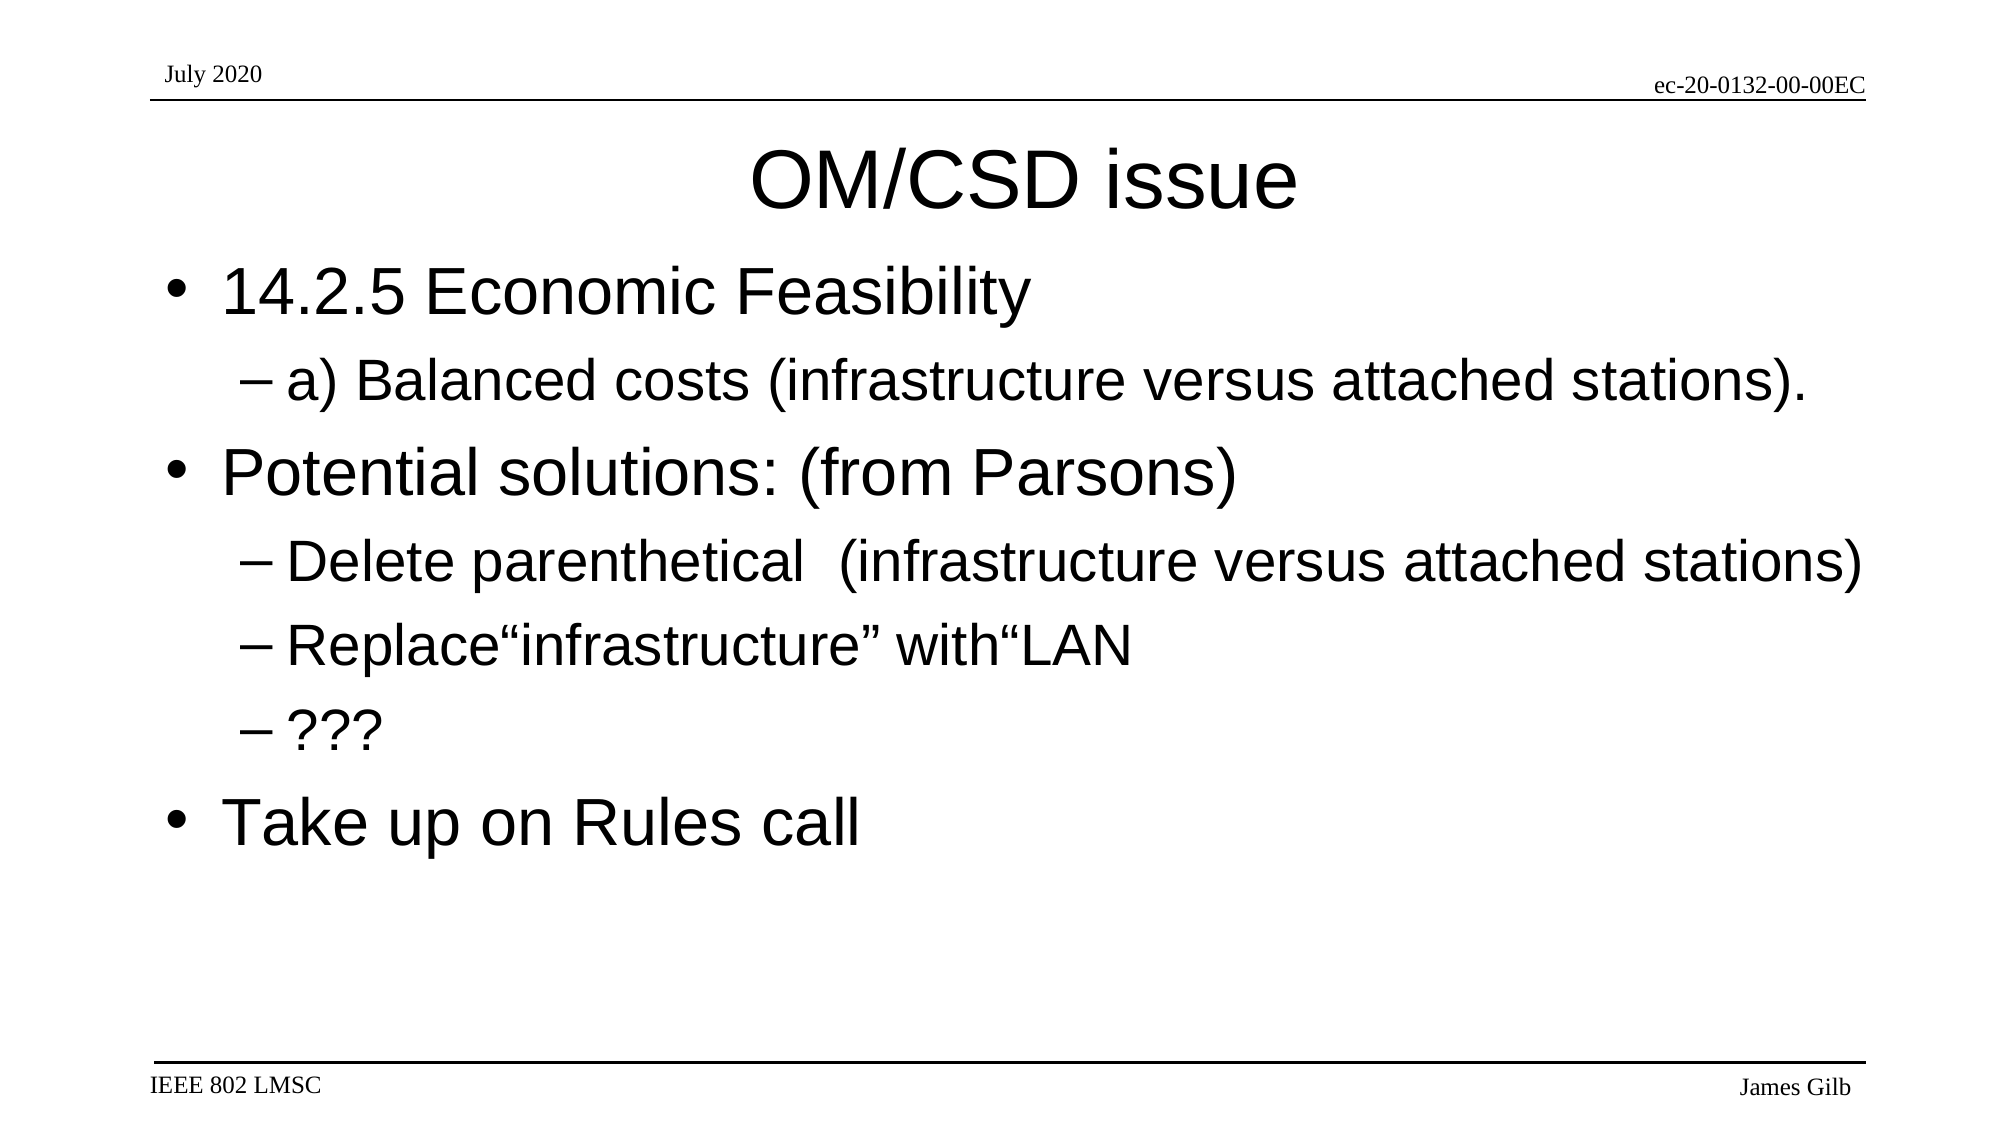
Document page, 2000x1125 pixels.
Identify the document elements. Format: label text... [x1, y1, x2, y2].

title OM/CSD issue [149, 112, 1900, 238]
list 14.2.5 Economic Feasibility a) Balanced costs (infrastructure versus attached stations). Potential solutions: (from Parsons) Delete parenthetical (infrastructure versus attached stations) Replace“infrastructure” with“LAN ??? Take up on Rules call [149, 239, 1900, 1051]
